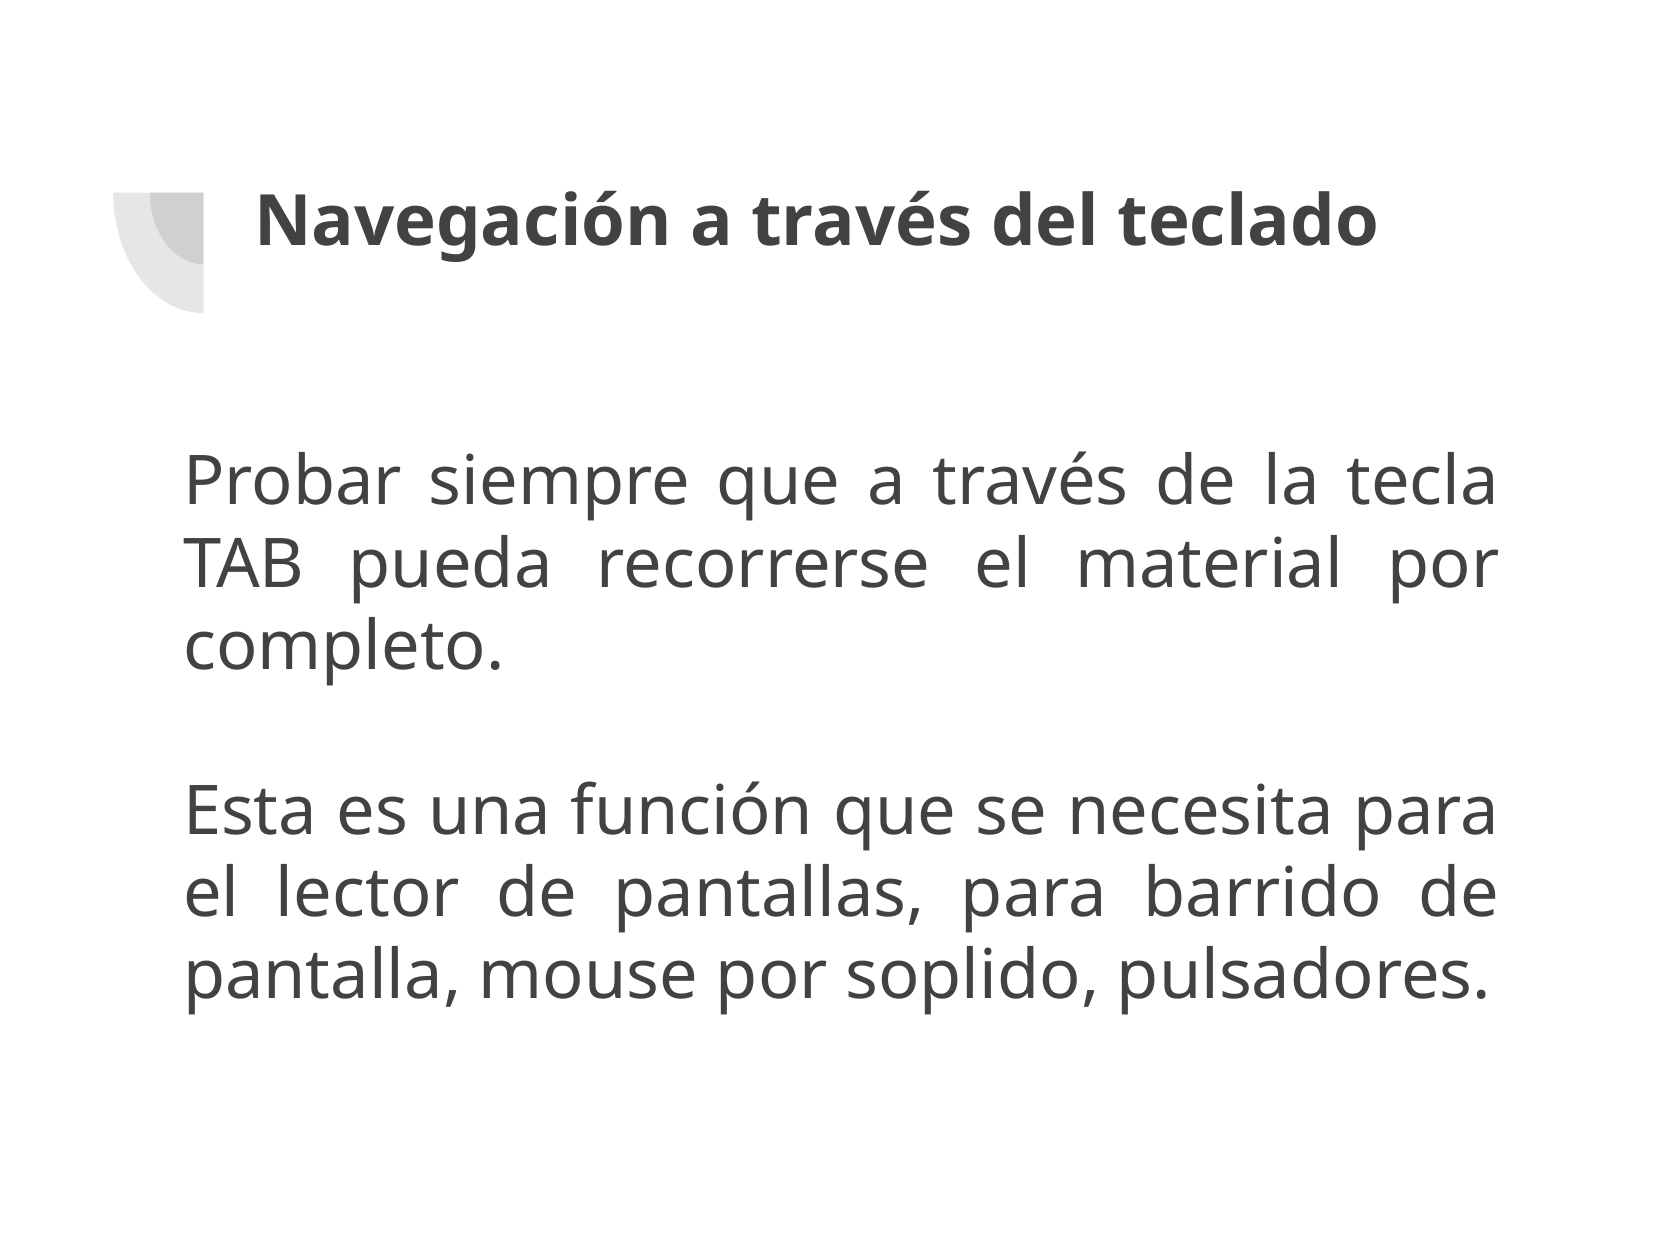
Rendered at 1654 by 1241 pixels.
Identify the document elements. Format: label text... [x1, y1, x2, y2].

text_box Probar siempre que a través de la tecla TAB pueda recorrerse el material por completo. Esta es una función que se necesita para el lector de pantallas, para barrido de pantalla, mouse por soplido, pulsadores. [168, 421, 1516, 1234]
title Navegación a través del teclado [235, 156, 1508, 349]
